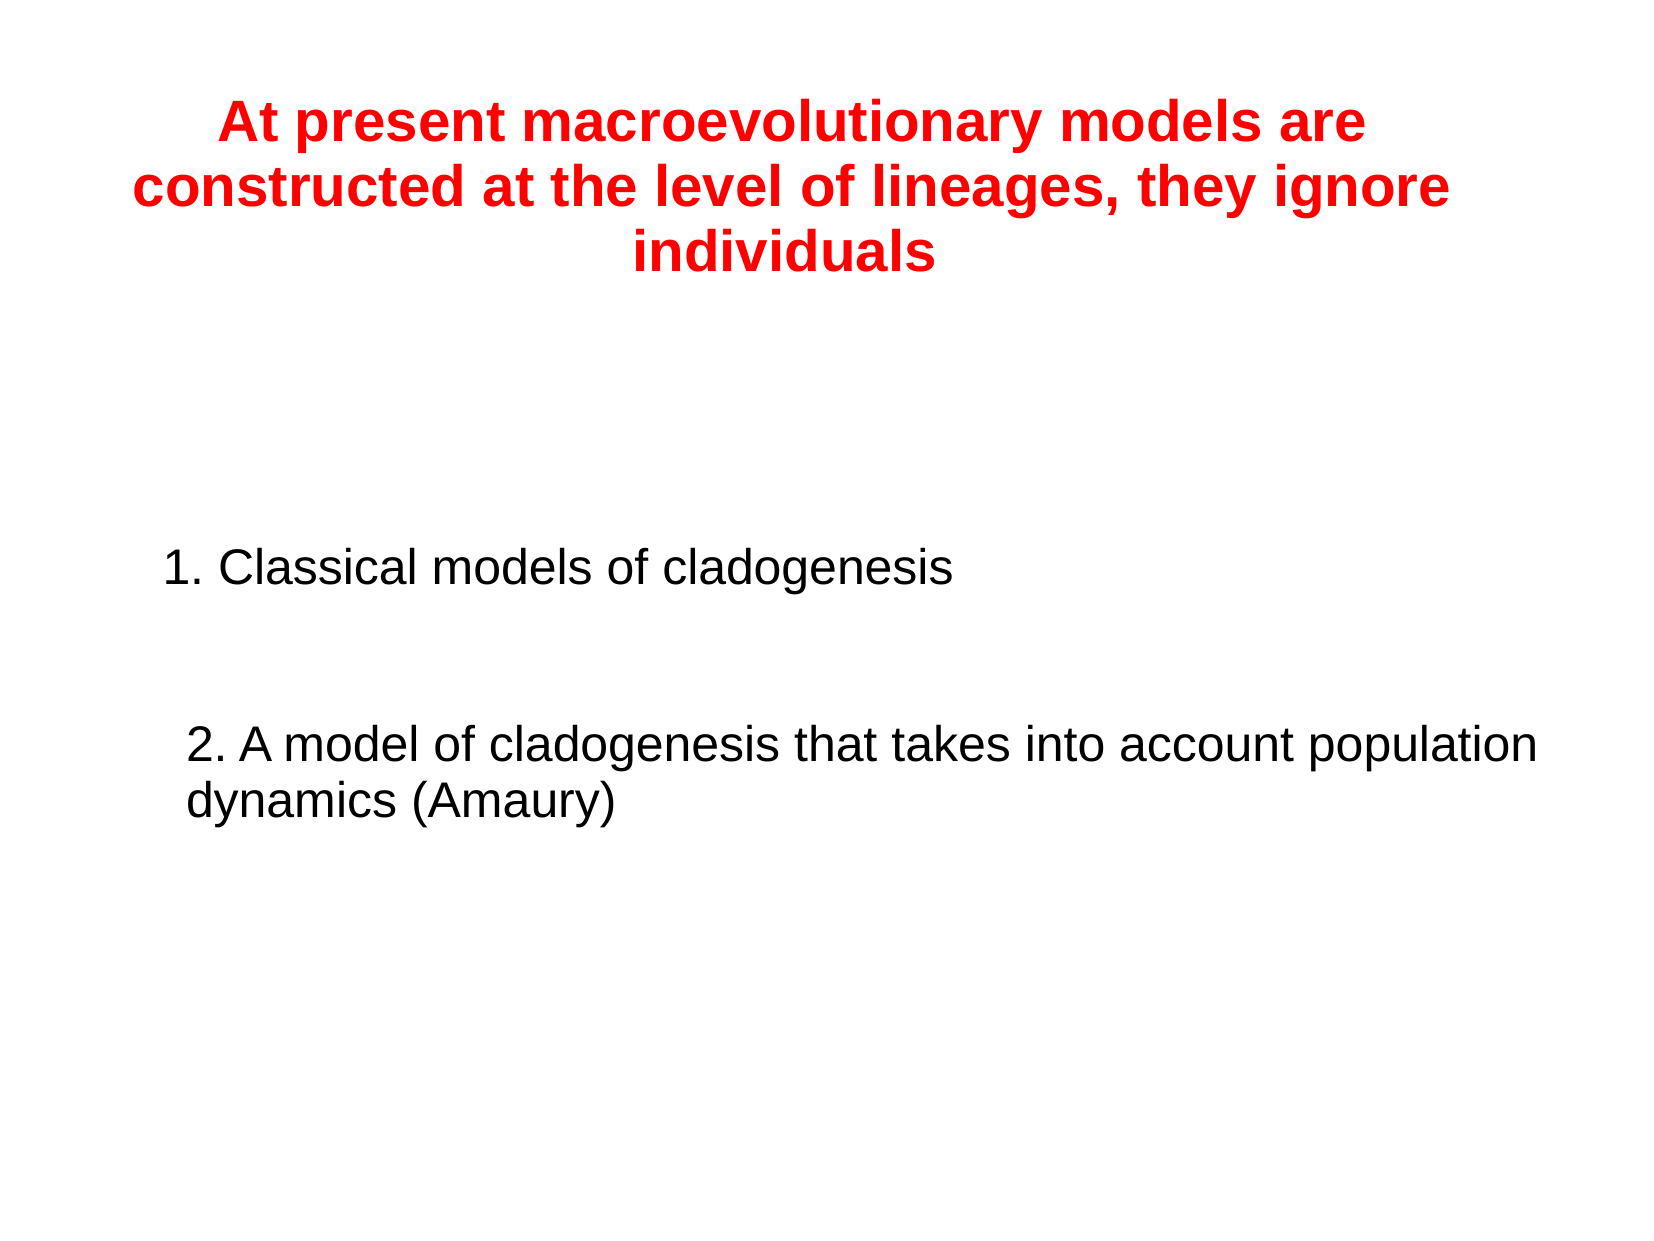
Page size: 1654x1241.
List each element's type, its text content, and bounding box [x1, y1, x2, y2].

text_box 1. Classical models of cladogenesis [147, 531, 969, 603]
text_box At present macroevolutionary models are constructed at the level of lineages, they ignore individuals [118, 80, 1595, 296]
text_box 2. A model of cladogenesis that takes into account population dynamics (Amaury) [171, 708, 1565, 835]
